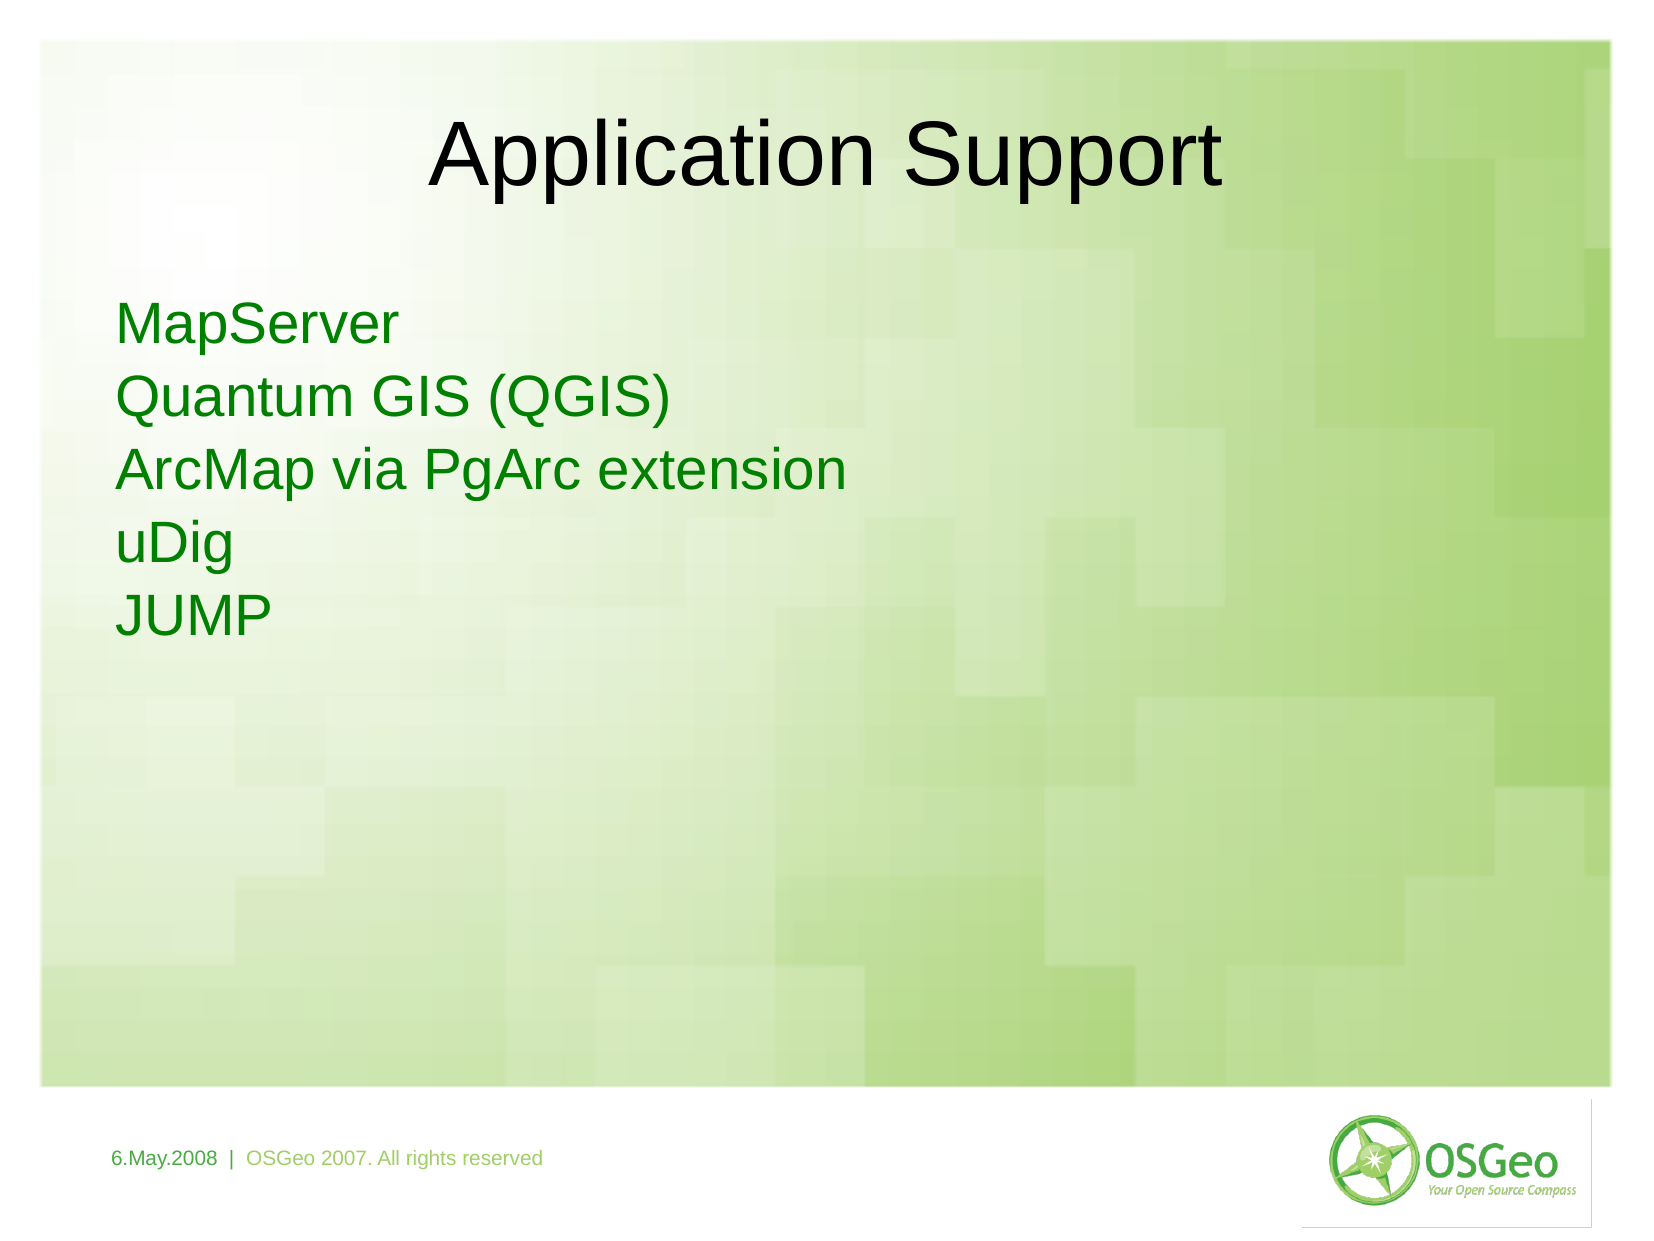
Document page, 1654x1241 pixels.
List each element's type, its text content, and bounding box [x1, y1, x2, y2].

title Application Support [82, 50, 1571, 257]
picture [0, 1, 1654, 1239]
list MapServer Quantum GIS (QGIS) ArcMap via PgArc extension uDig JUMP [82, 289, 1571, 1109]
